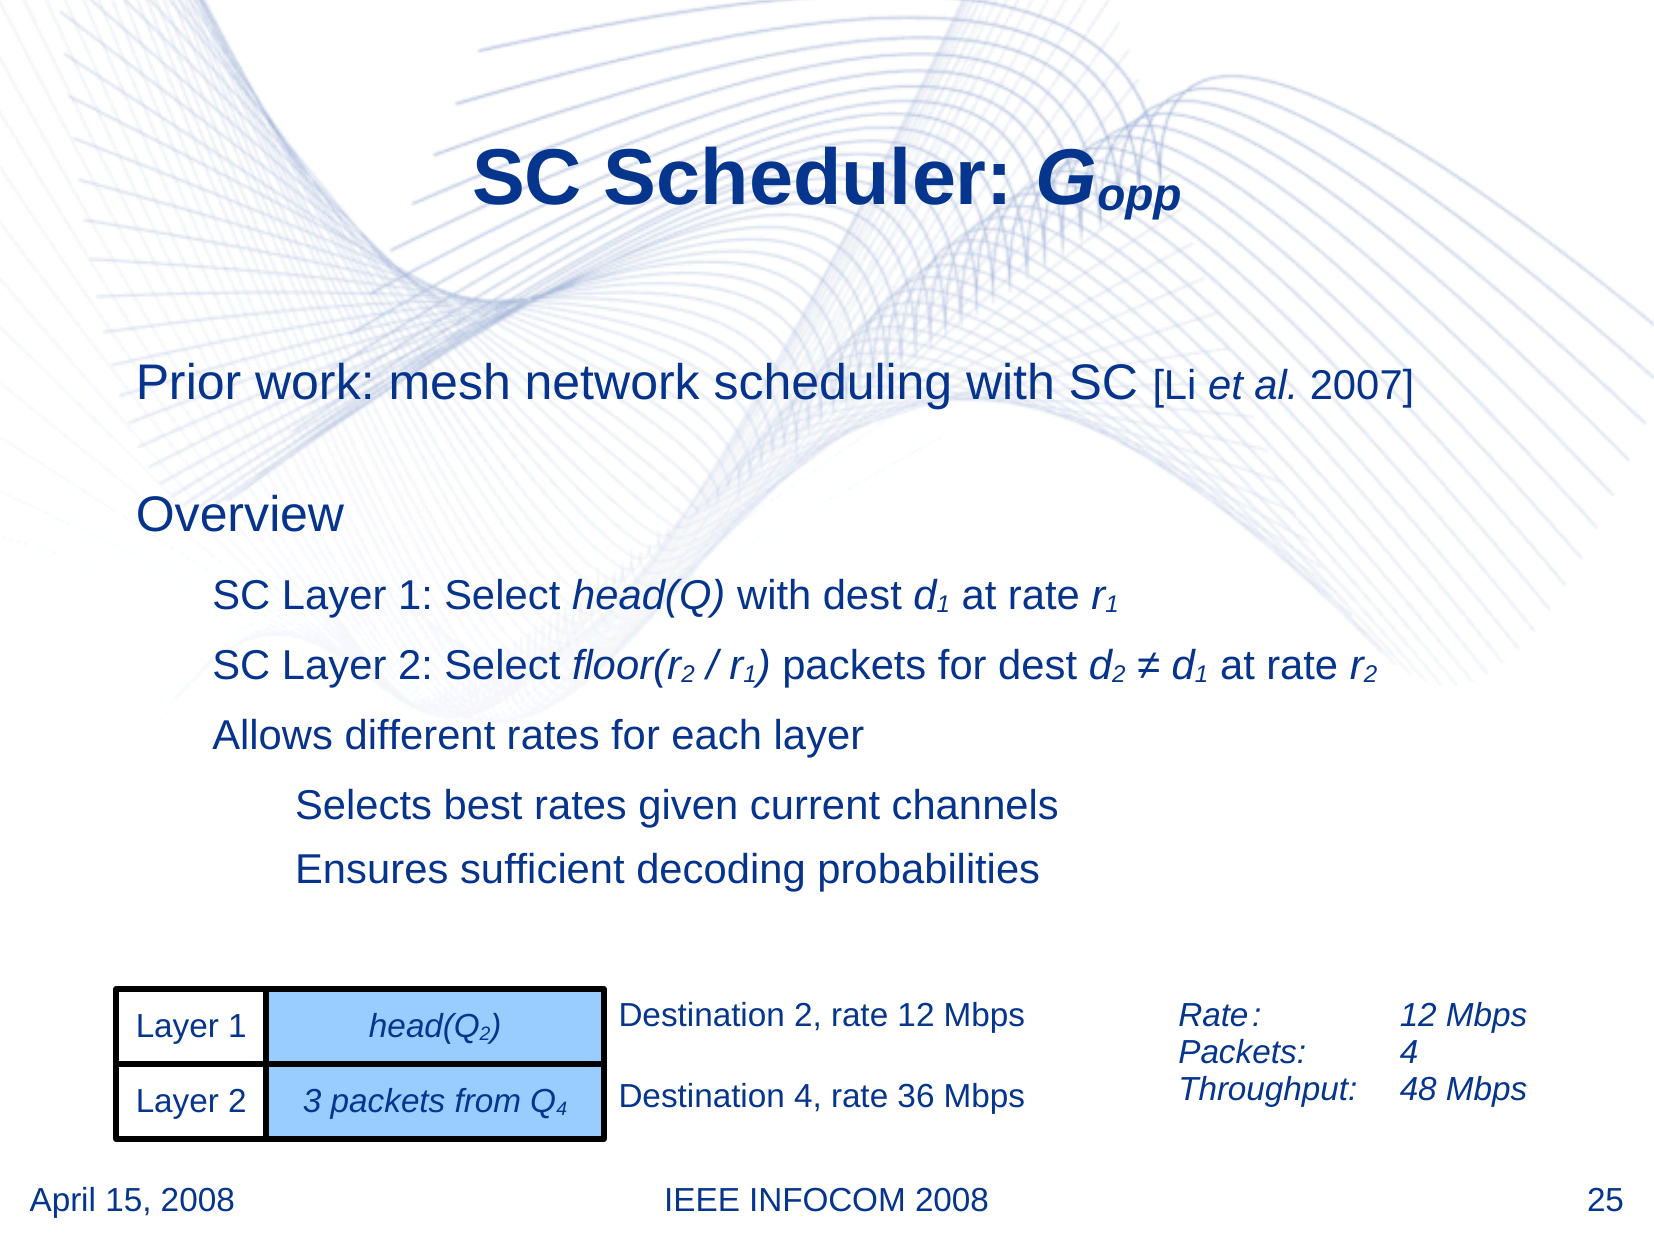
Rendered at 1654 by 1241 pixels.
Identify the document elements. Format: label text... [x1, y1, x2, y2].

text_box 3 packets from Q4 [267, 1063, 604, 1139]
list Prior work: mesh network scheduling with SC [Li et al. 2007] Overview SC Layer 1: Select head(Q) with dest d1 at rate r1 SC Layer 2: Select floor(r2 / r1) packets for dest d2 ≠ d1 at rate r2 Allows different rates for each layer Selects best rates given current channels Ensures sufficient decoding probabilities [118, 354, 1536, 920]
text_box Layer 1 [116, 988, 267, 1063]
text_box Destination 2, rate 12 Mbps [604, 988, 1041, 1041]
text_box Layer 2 [116, 1063, 267, 1139]
text_box head(Q2) [267, 988, 604, 1063]
picture [0, 0, 1654, 1241]
text_box Rate : 12 Mbps Packets: 4 Throughput: 48 Mbps [1163, 988, 1543, 1115]
title SC Scheduler: Gopp [118, 66, 1536, 288]
text_box Destination 4, rate 36 Mbps [603, 1069, 1041, 1122]
